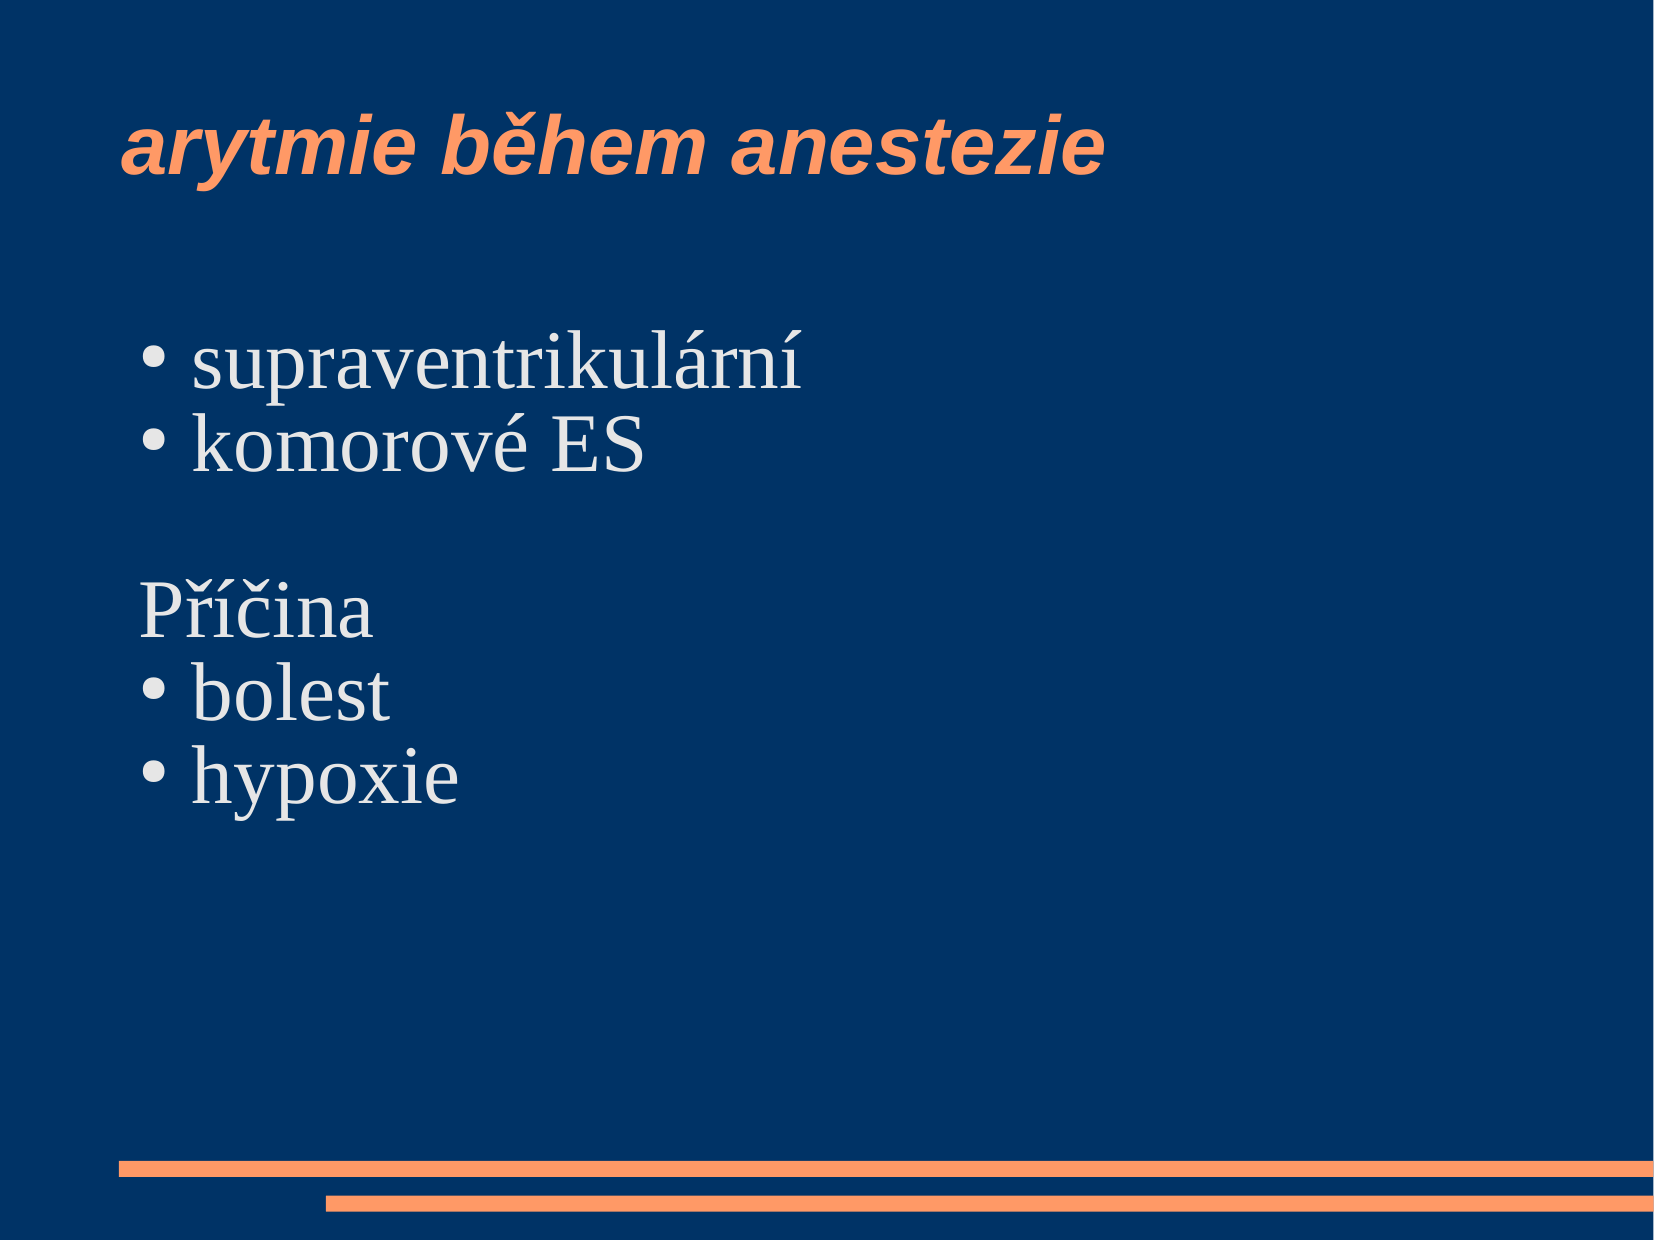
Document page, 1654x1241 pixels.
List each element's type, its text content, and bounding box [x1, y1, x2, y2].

title arytmie během anestezie [121, 46, 1534, 254]
list supraventrikulární komorové ES Příčina bolest hypoxie [121, 322, 1561, 1133]
